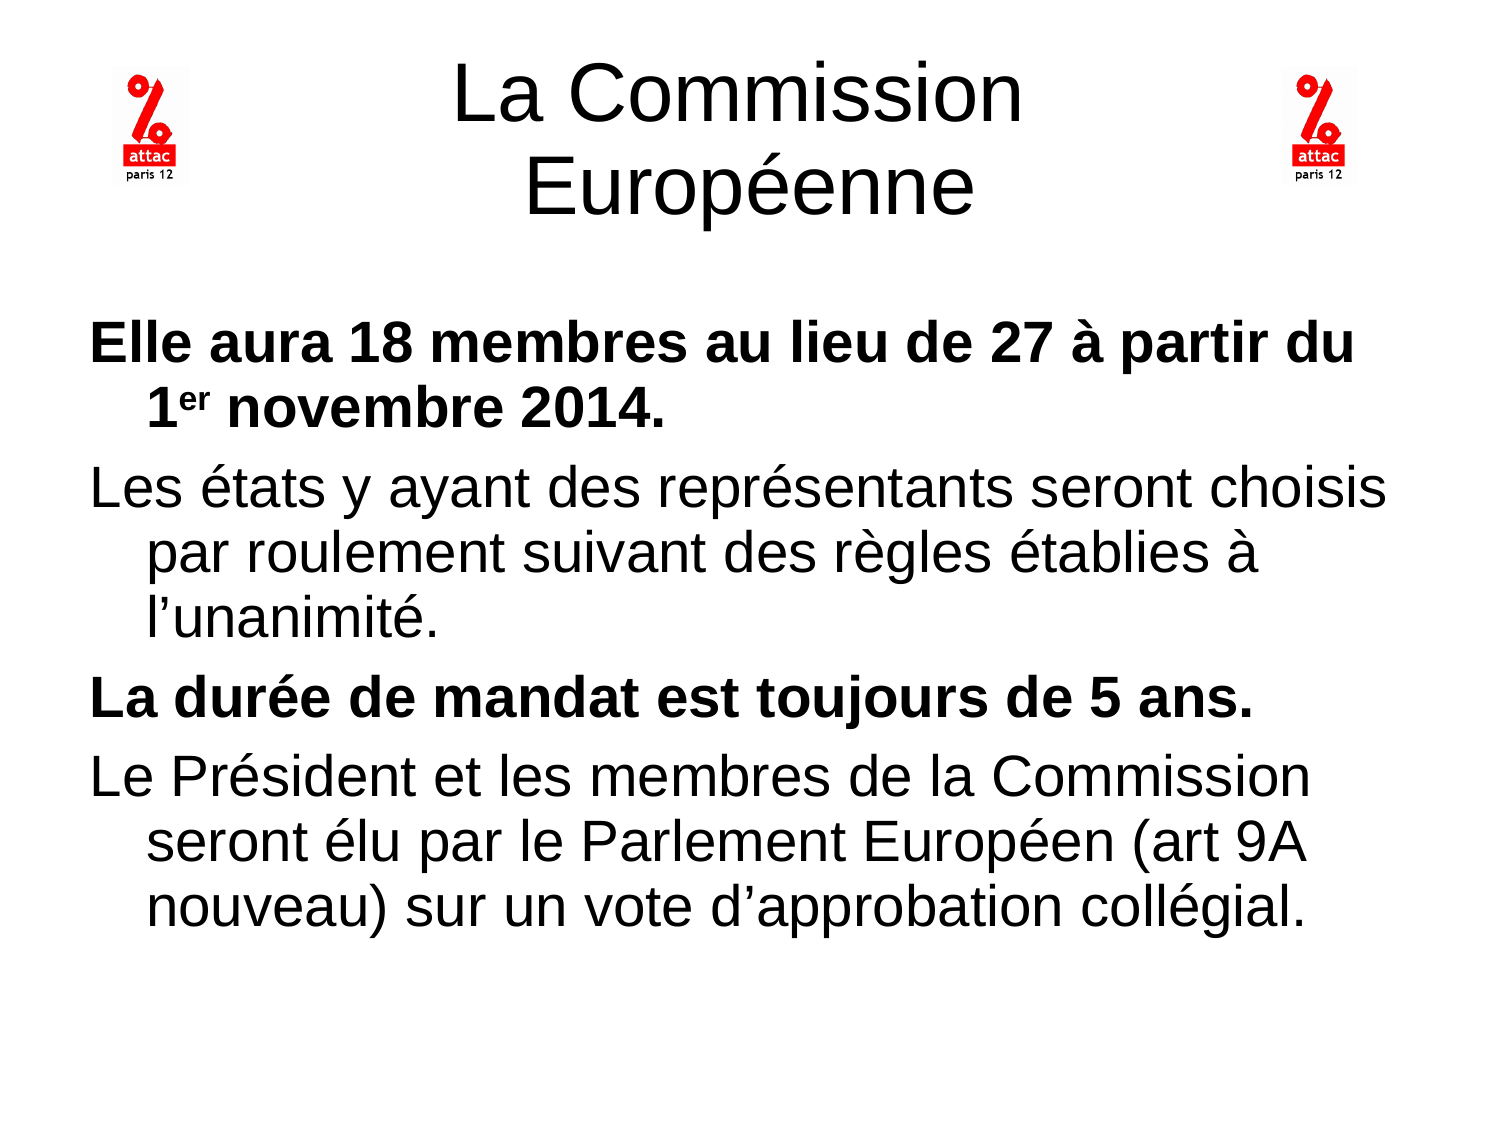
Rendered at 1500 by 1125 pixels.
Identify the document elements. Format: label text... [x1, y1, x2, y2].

title La Commission Européenne [75, 31, 1426, 247]
picture [112, 66, 189, 185]
list Elle aura 18 membres au lieu de 27 à partir du 1er novembre 2014. Les états y ayant des représentants seront choisis par roulement suivant des règles établies à l’unanimité. La durée de mandat est toujours de 5 ans. Le Président et les membres de la Commission seront élu par le Parlement Européen (art 9A nouveau) sur un vote d’approbation collégial. [75, 302, 1426, 1012]
picture [1281, 66, 1358, 185]
